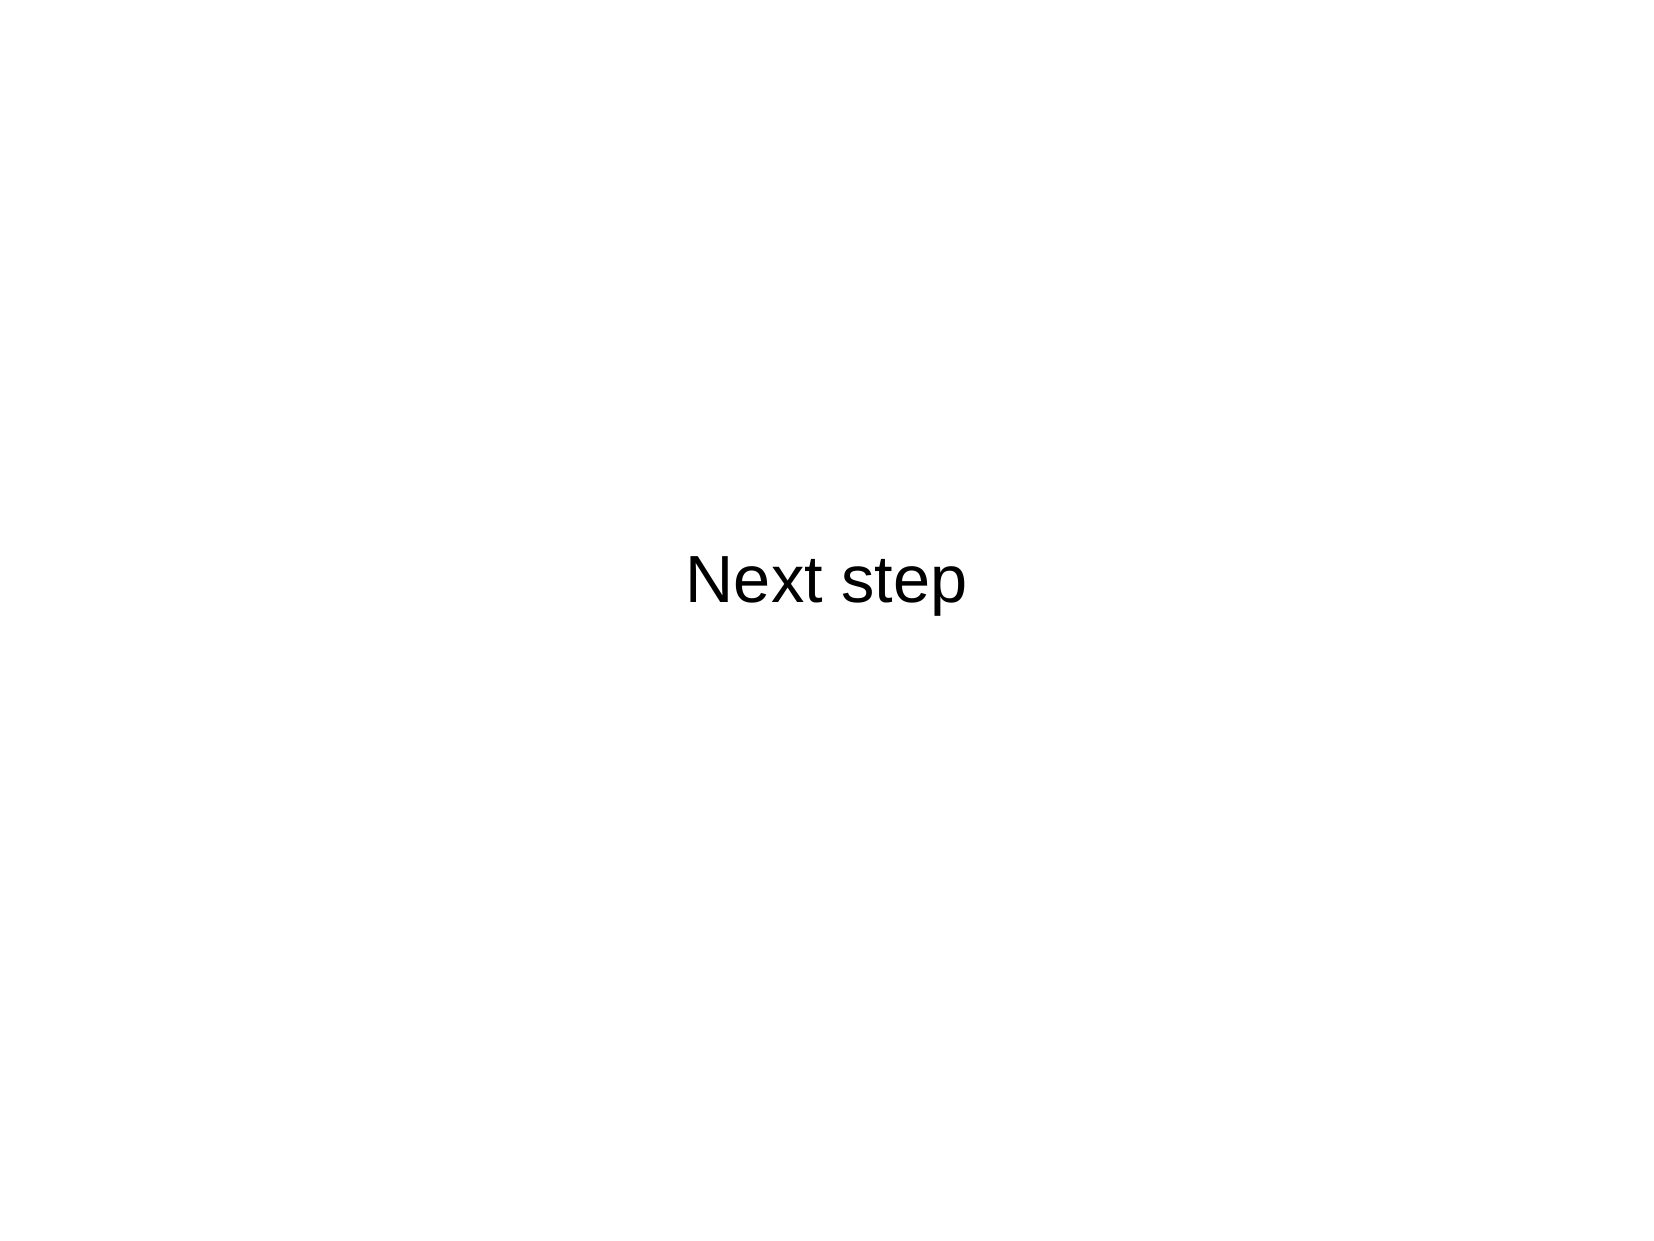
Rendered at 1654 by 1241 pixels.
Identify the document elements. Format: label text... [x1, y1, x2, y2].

subtitle Next step [82, 49, 1571, 1109]
